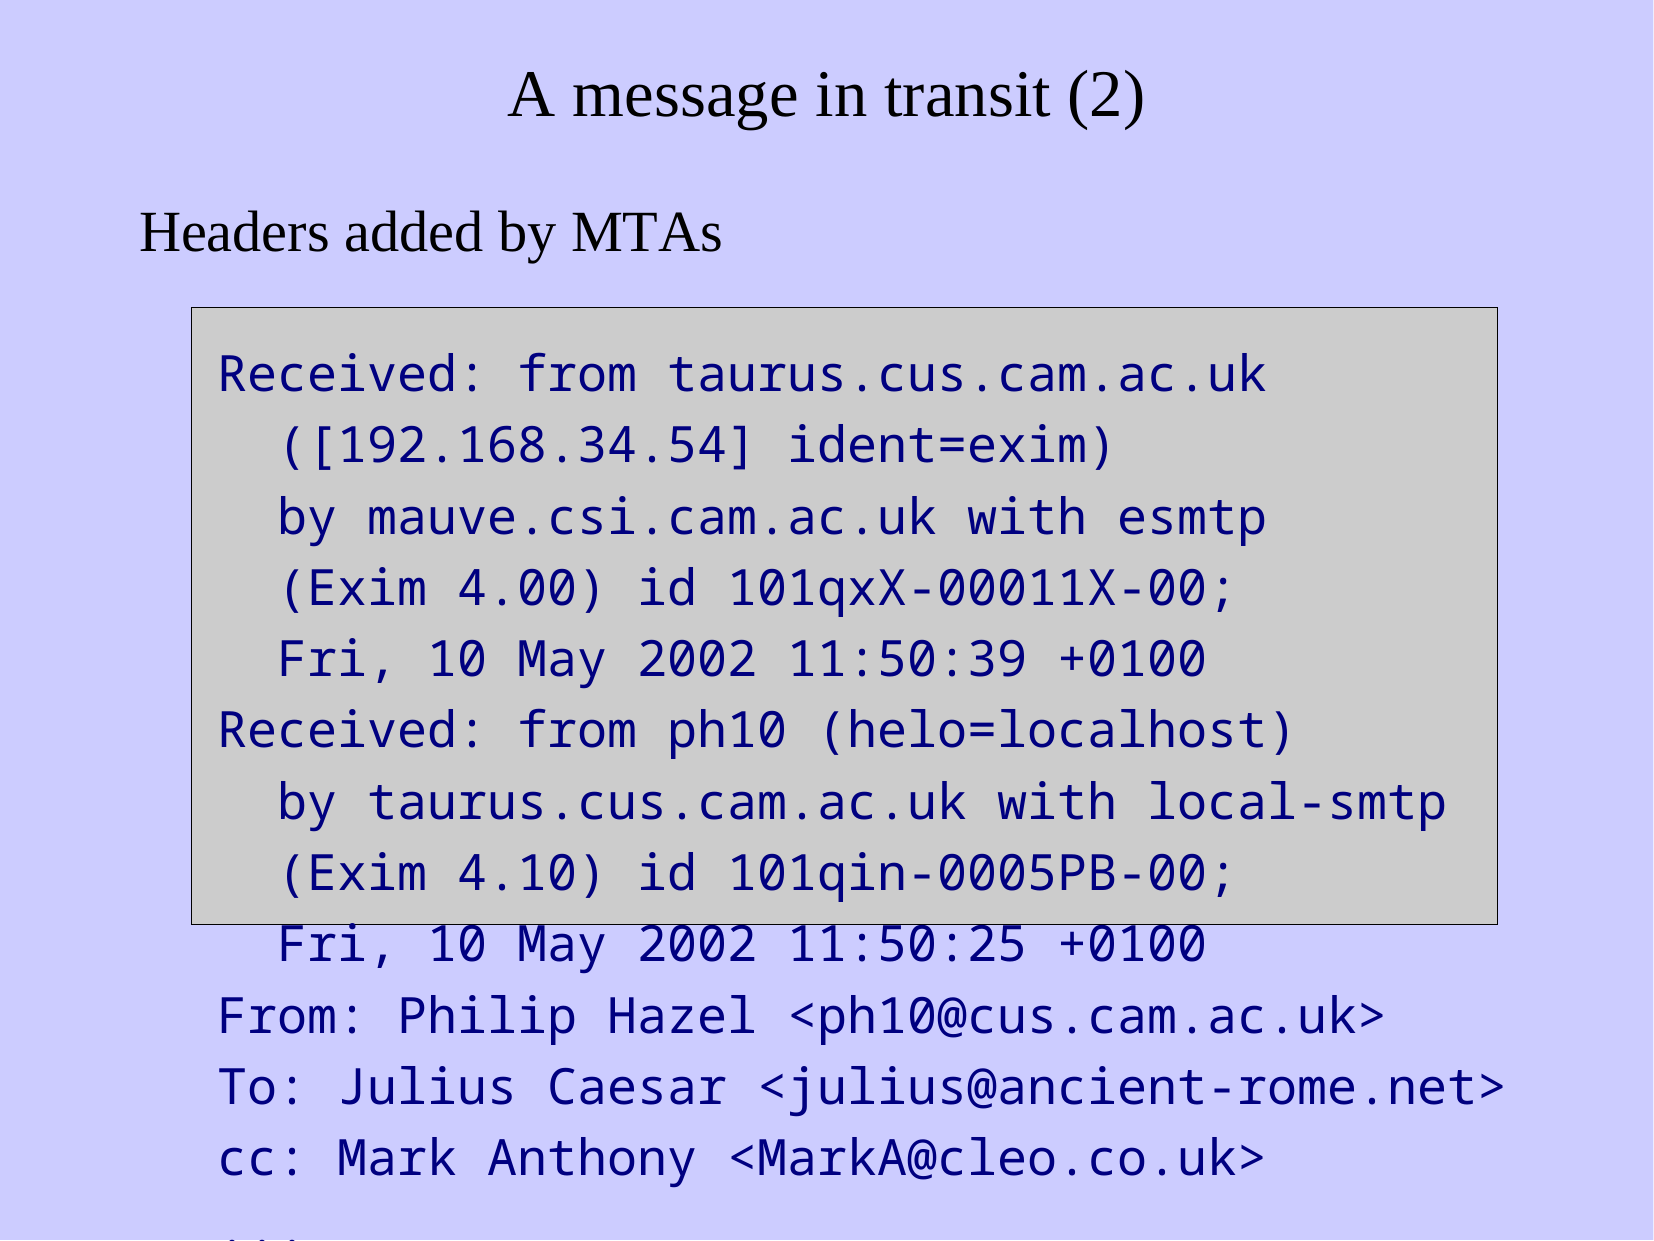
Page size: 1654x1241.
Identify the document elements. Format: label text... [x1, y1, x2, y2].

list Headers added by MTAs Received: from taurus.cus.cam.ac.uk ([192.168.34.54] ident=exim) by mauve.csi.cam.ac.uk with esmtp (Exim 4.00) id 101qxX-00011X-00; Fri, 10 May 2002 11:50:39 +0100 Received: from ph10 (helo=localhost) by taurus.cus.cam.ac.uk with local-smtp (Exim 4.10) id 101qin-0005PB-00; Fri, 10 May 2002 11:50:25 +0100 From: Philip Hazel <ph10@cus.cam.ac.uk> To: Julius Caesar <julius@ancient-rome.net> cc: Mark Anthony <MarkA@cleo.co.uk> ... [121, 199, 1534, 1169]
title A message in transit (2) [121, 17, 1534, 171]
